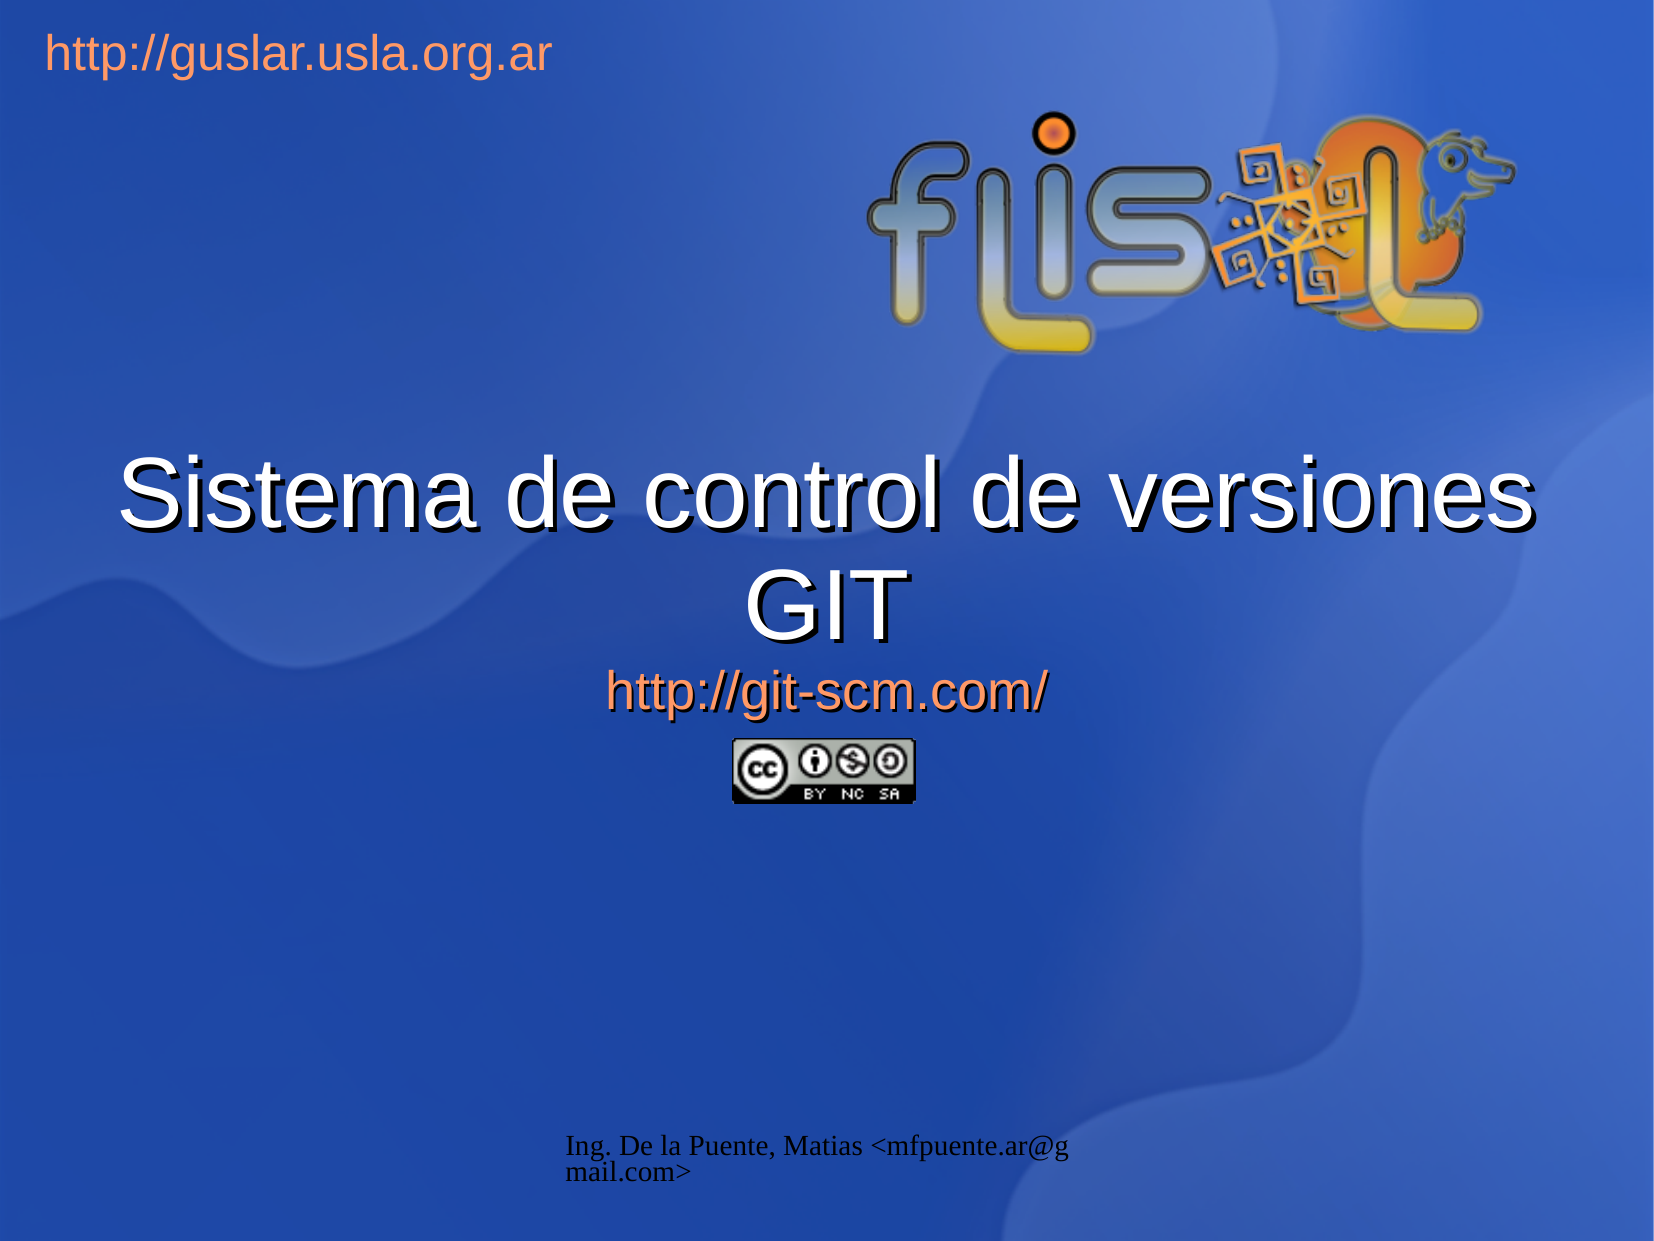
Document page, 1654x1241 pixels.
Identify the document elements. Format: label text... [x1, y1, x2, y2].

picture [0, 0, 1654, 1241]
text_box http://guslar.usla.org.ar [29, 18, 739, 89]
subtitle Sistema de control de versiones GIT http://git-scm.com/ [82, 56, 1571, 1102]
